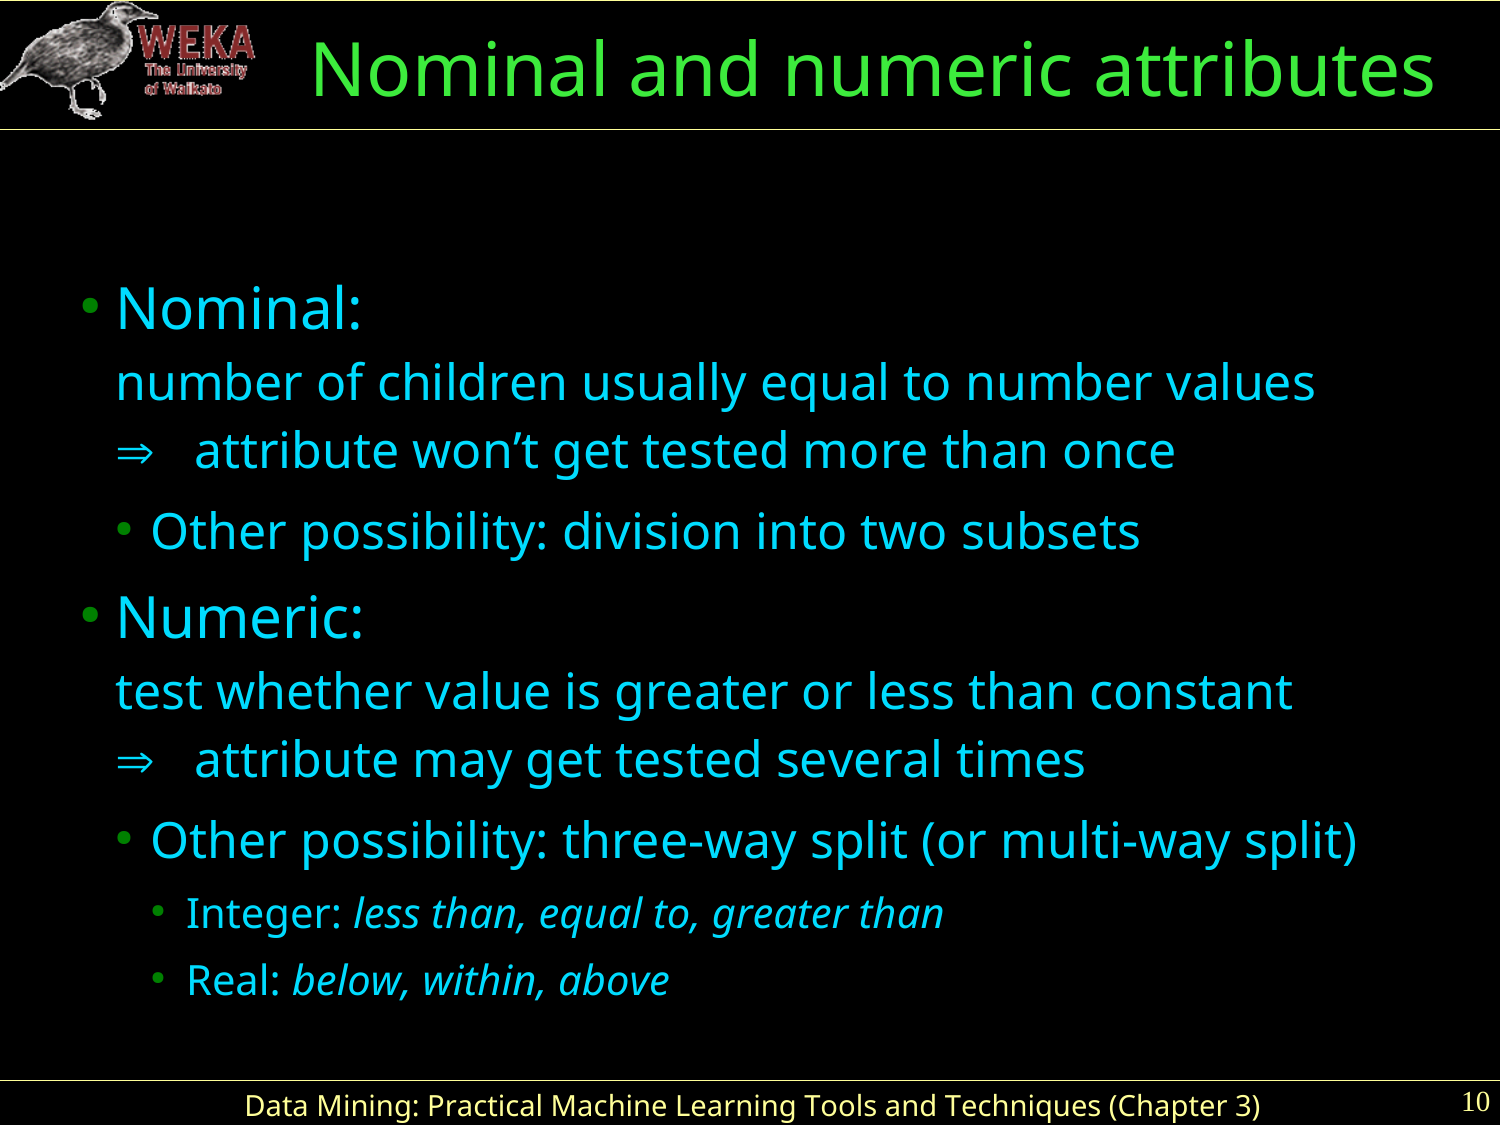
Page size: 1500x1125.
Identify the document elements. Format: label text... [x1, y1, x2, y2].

picture [0, 1, 266, 129]
text_box Nominal: number of children usually equal to number values  attribute won’t get tested more than once Other possibility: division into two subsets Numeric: test whether value is greater or less than constant  attribute may get tested several times Other possibility: three-way split (or multi-way split) Integer: less than, equal to, greater than Real: below, within, above [29, 260, 1477, 936]
title Nominal and numeric attributes [295, 0, 1500, 148]
